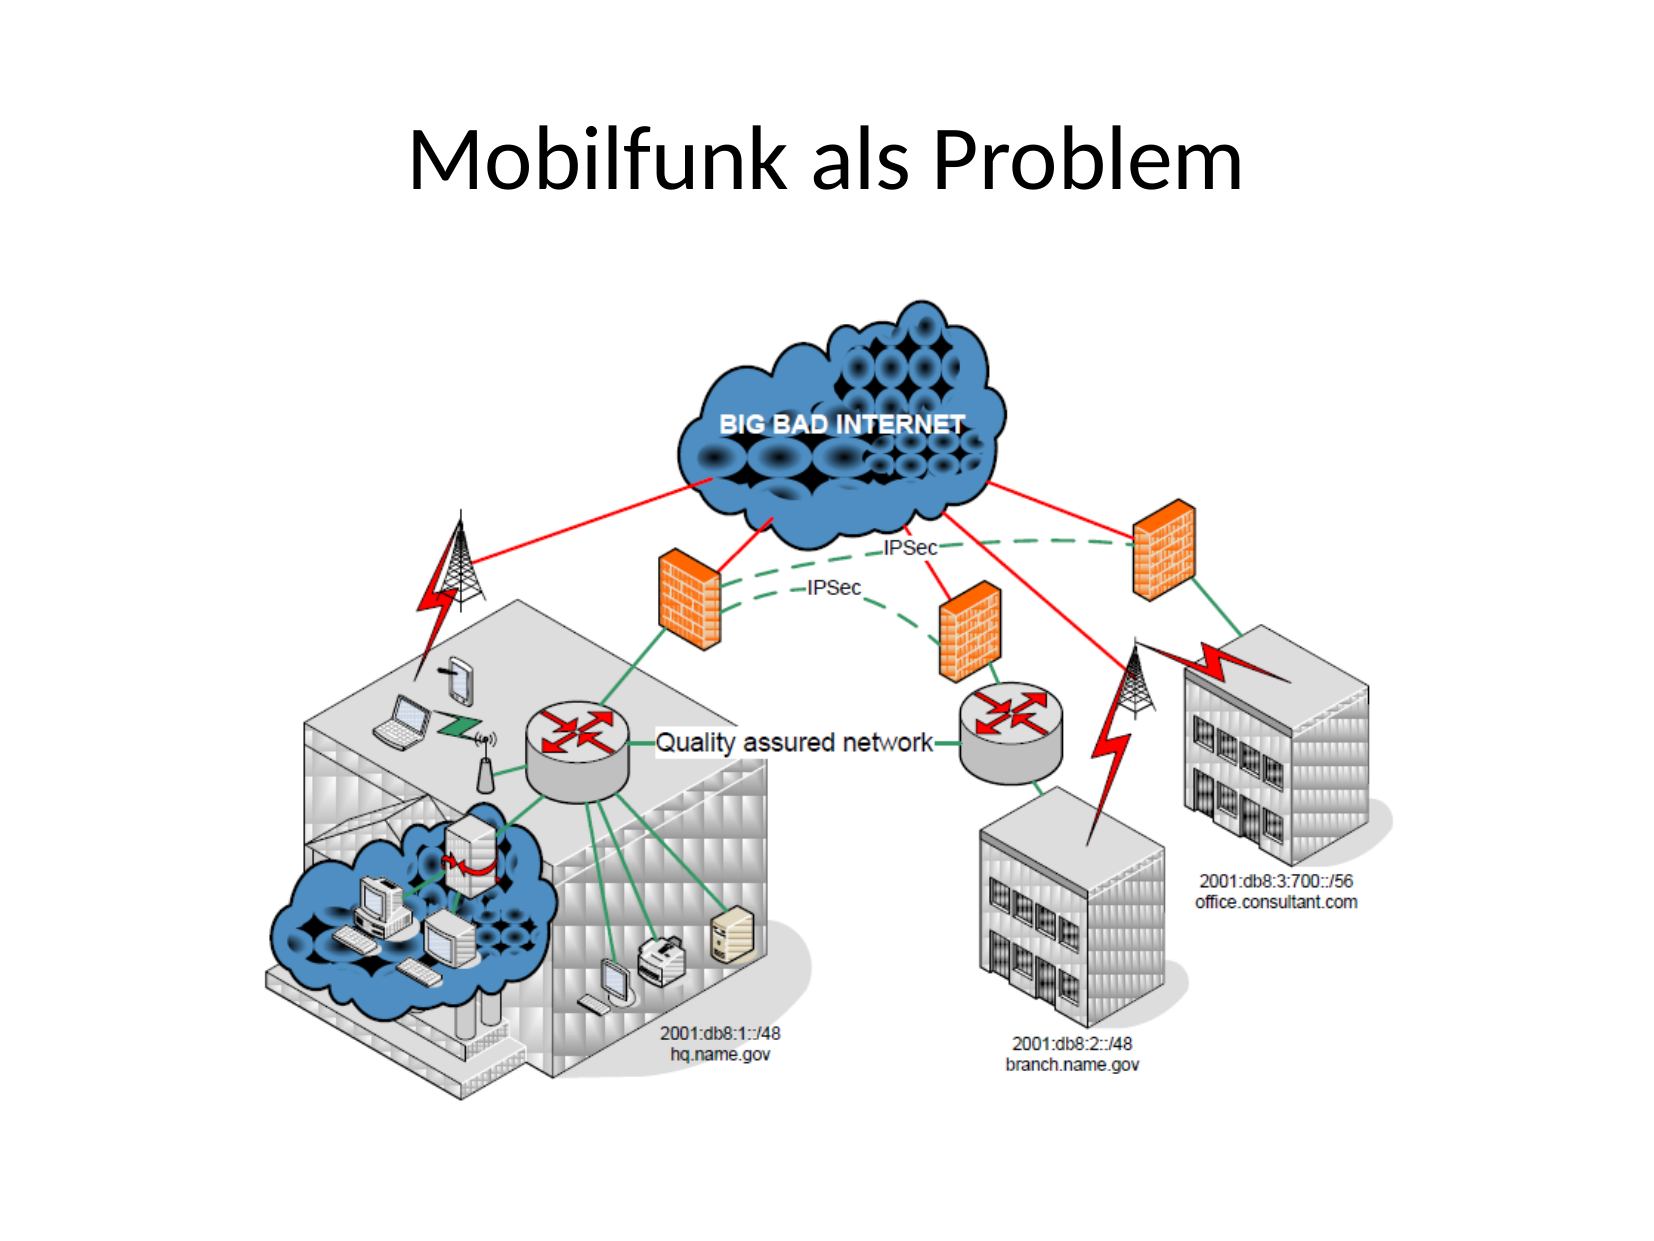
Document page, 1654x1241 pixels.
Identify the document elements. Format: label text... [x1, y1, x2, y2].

title Mobilfunk als Problem [82, 49, 1571, 257]
picture [252, 289, 1402, 1108]
